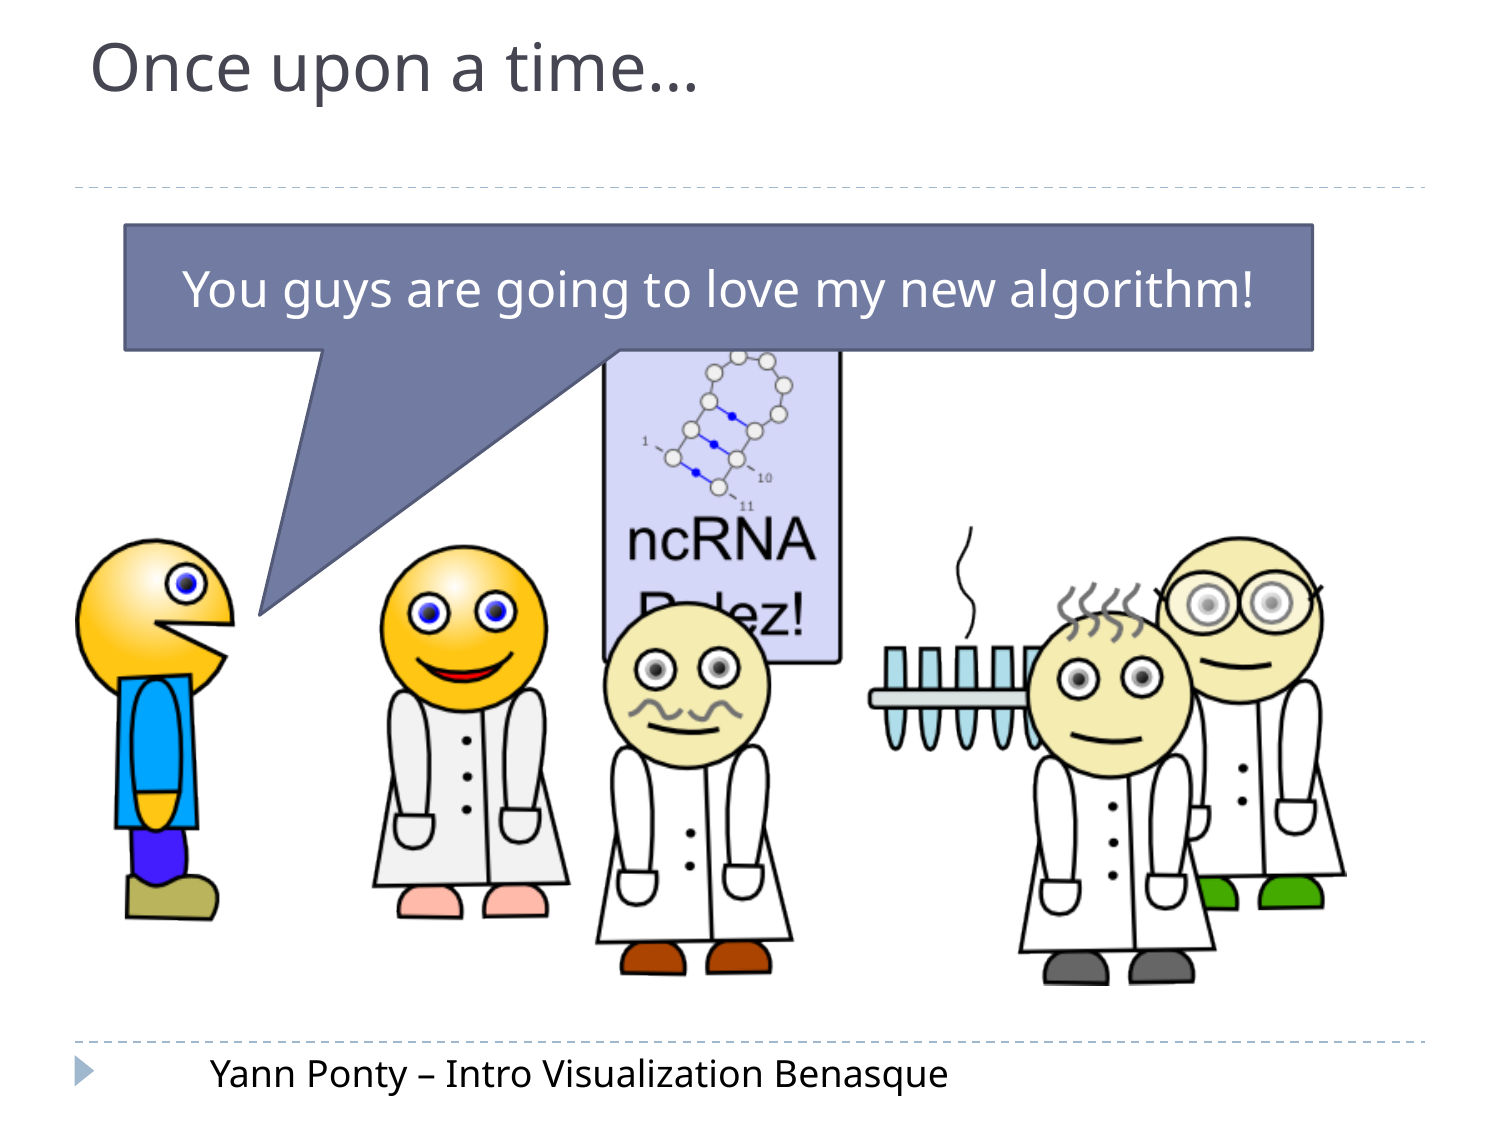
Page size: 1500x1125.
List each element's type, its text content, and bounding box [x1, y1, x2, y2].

picture [75, 324, 1347, 986]
text_box You guys are going to love my new algorithm! [124, 224, 1313, 616]
title Once upon a time… [75, 17, 1300, 113]
